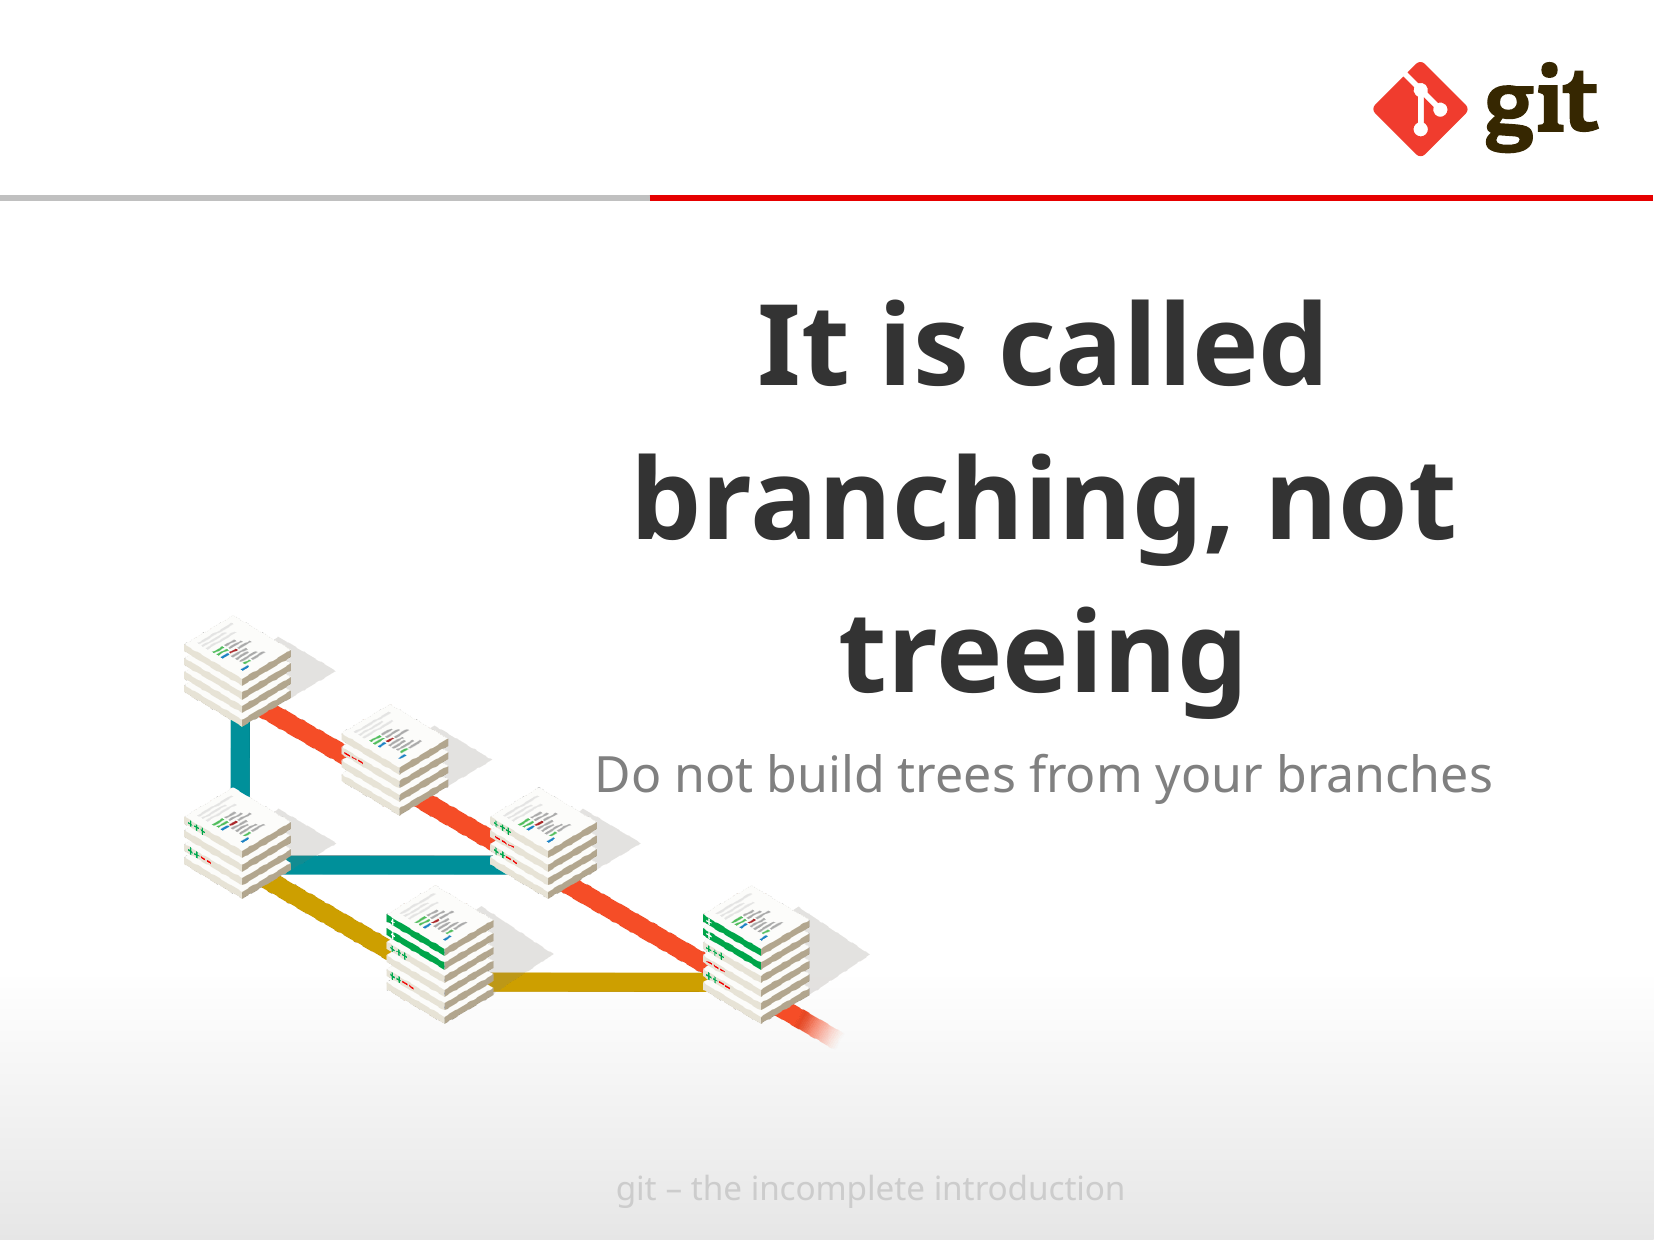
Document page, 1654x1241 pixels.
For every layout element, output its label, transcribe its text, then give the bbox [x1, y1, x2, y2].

picture [182, 613, 886, 1068]
subtitle It is called branching, not treeing Do not build trees from your branches [473, 285, 1615, 788]
